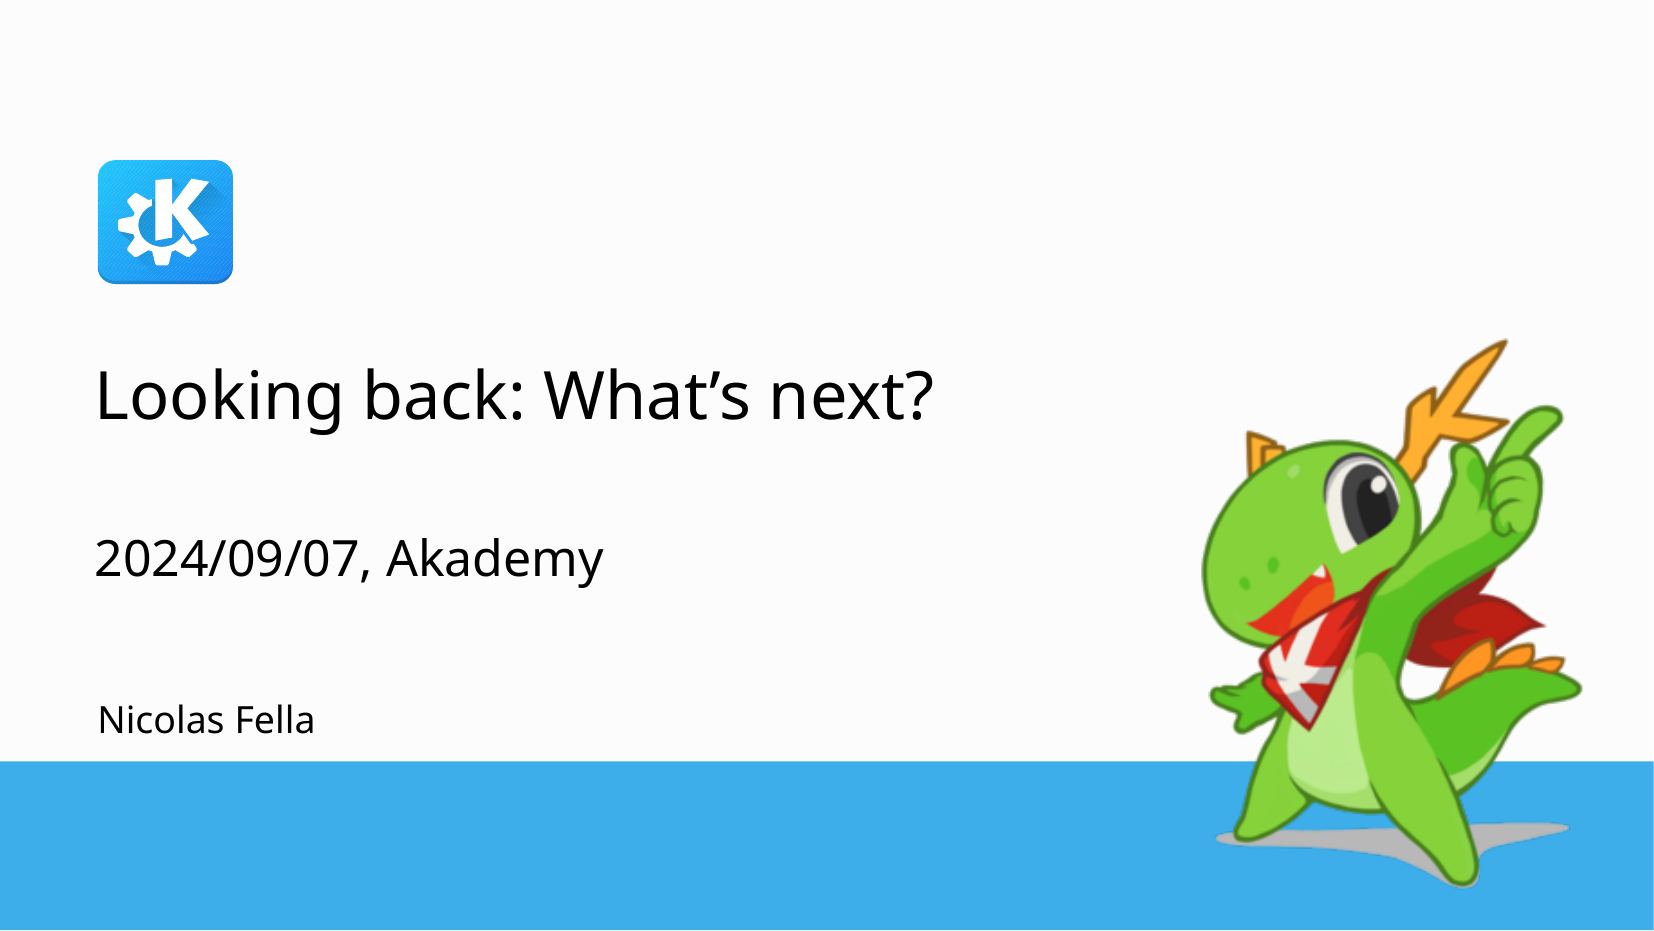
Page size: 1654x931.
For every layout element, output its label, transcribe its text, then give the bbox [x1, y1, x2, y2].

subtitle Looking back: What’s next? 2024/09/07, Akademy [94, 348, 1191, 686]
picture [1191, 283, 1588, 931]
text_box Nicolas Fella [82, 686, 1191, 760]
